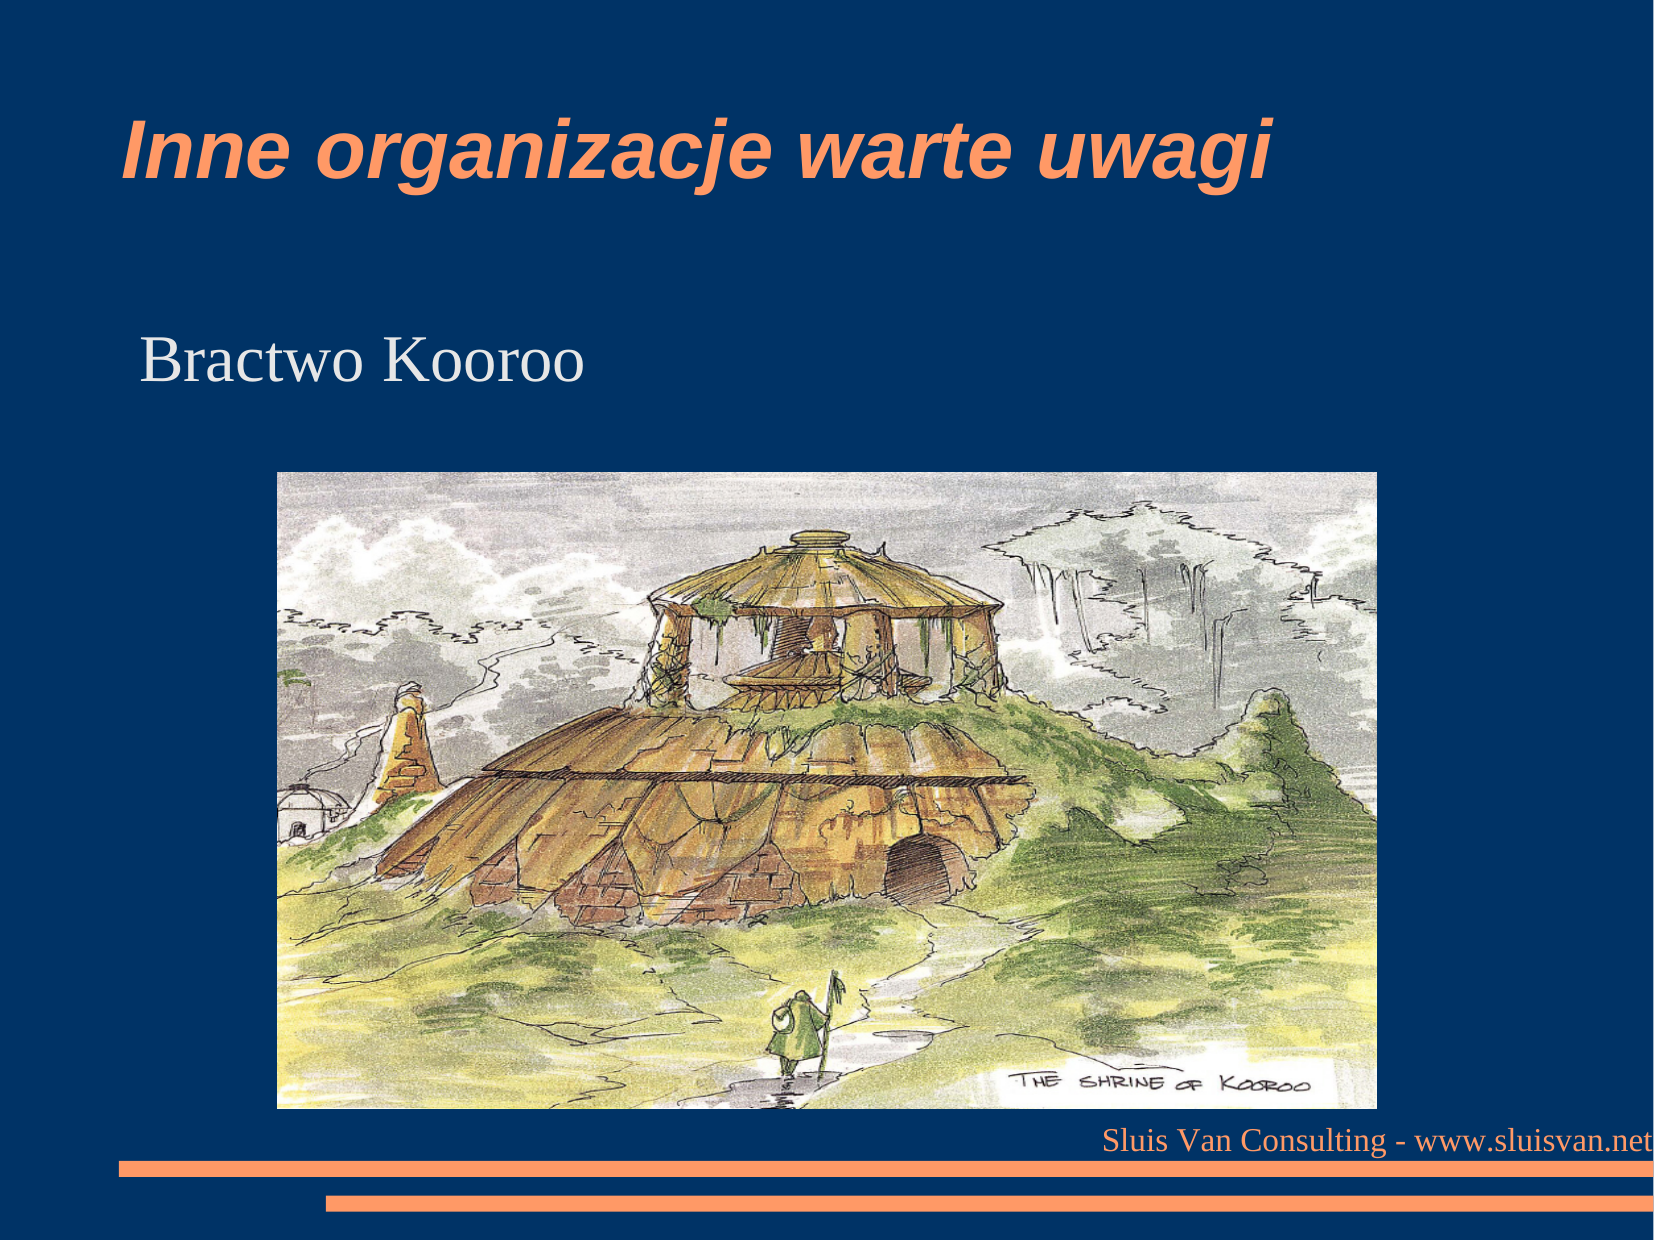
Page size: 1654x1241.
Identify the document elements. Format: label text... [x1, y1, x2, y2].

list Bractwo Kooroo [121, 322, 1561, 1133]
picture [277, 472, 1377, 1109]
title Inne organizacje warte uwagi [121, 46, 1534, 254]
